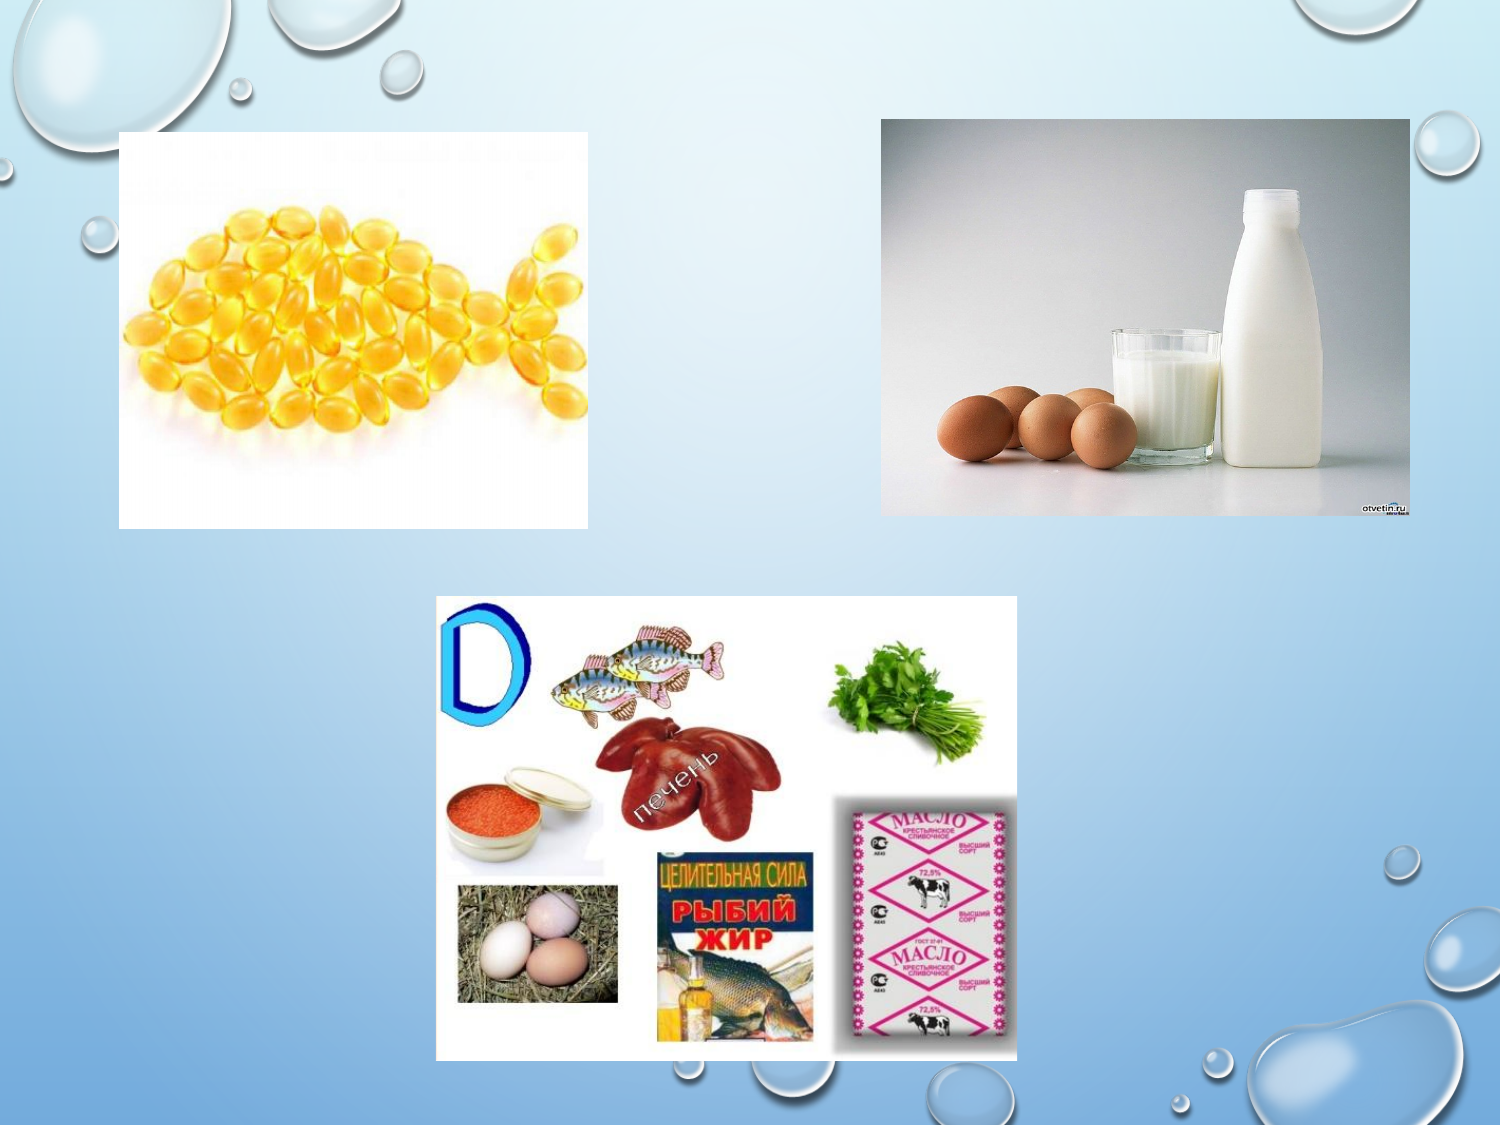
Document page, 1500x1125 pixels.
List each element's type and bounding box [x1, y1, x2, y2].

picture [881, 119, 1410, 516]
picture [435, 596, 1018, 1061]
picture [119, 132, 588, 529]
